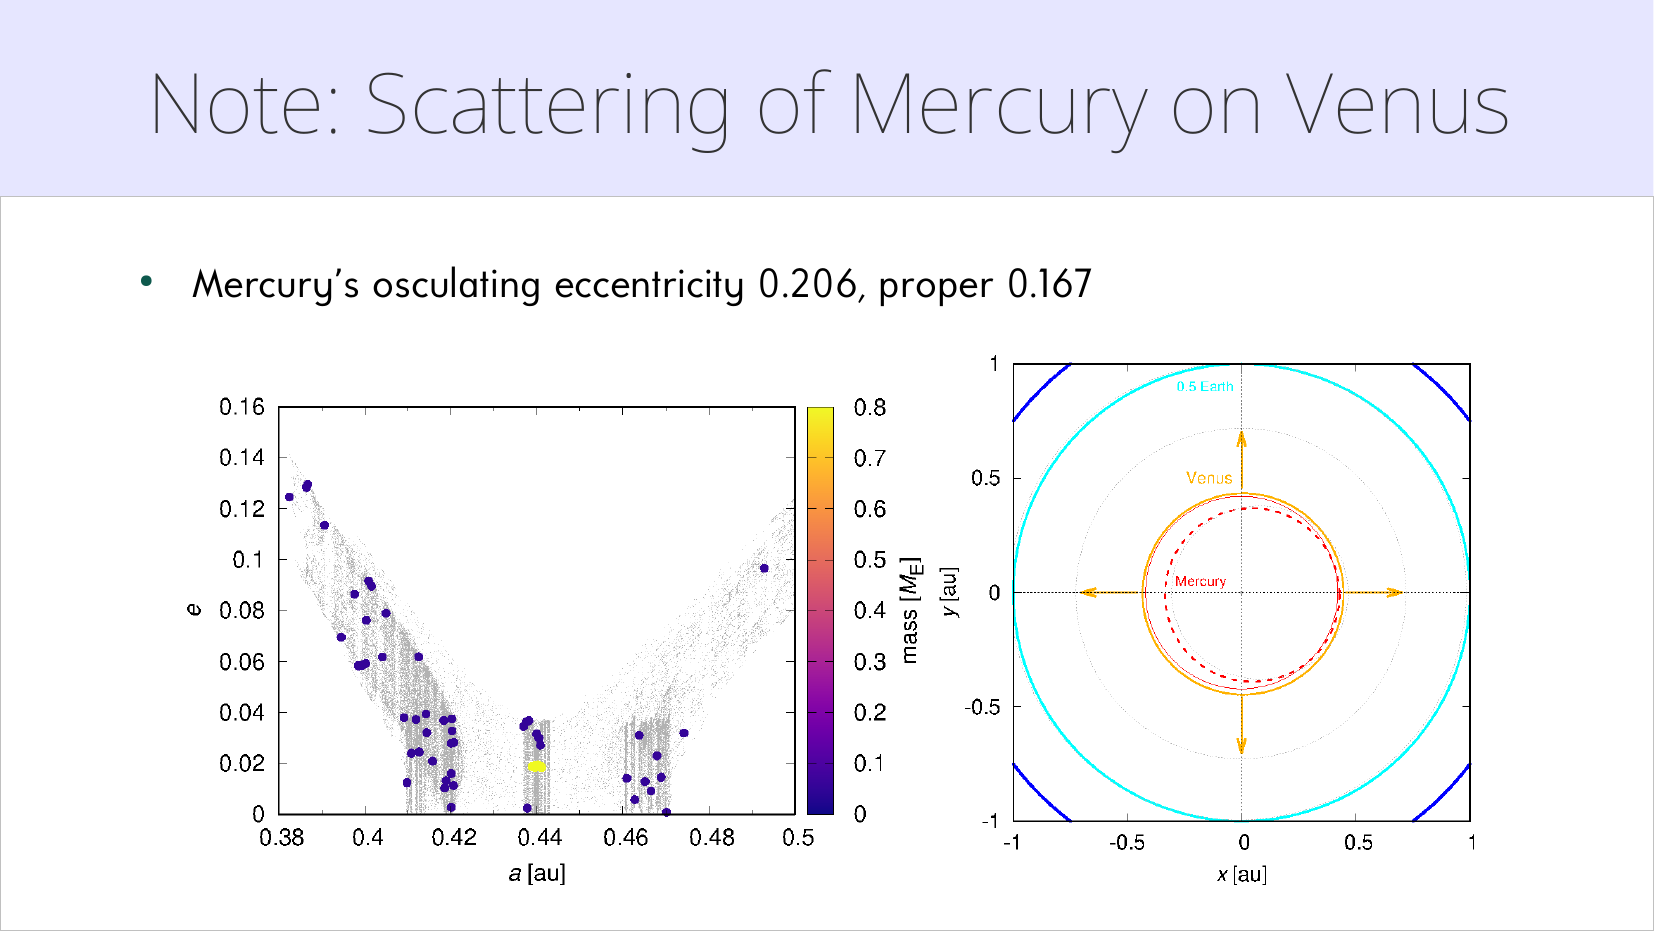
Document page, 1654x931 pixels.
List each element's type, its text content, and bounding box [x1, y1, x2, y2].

list Mercury’s osculating eccentricity 0.206, proper 0.167 [121, 258, 1534, 798]
title Note: Scattering of Mercury on Venus [124, 23, 1537, 179]
picture [187, 355, 1474, 885]
